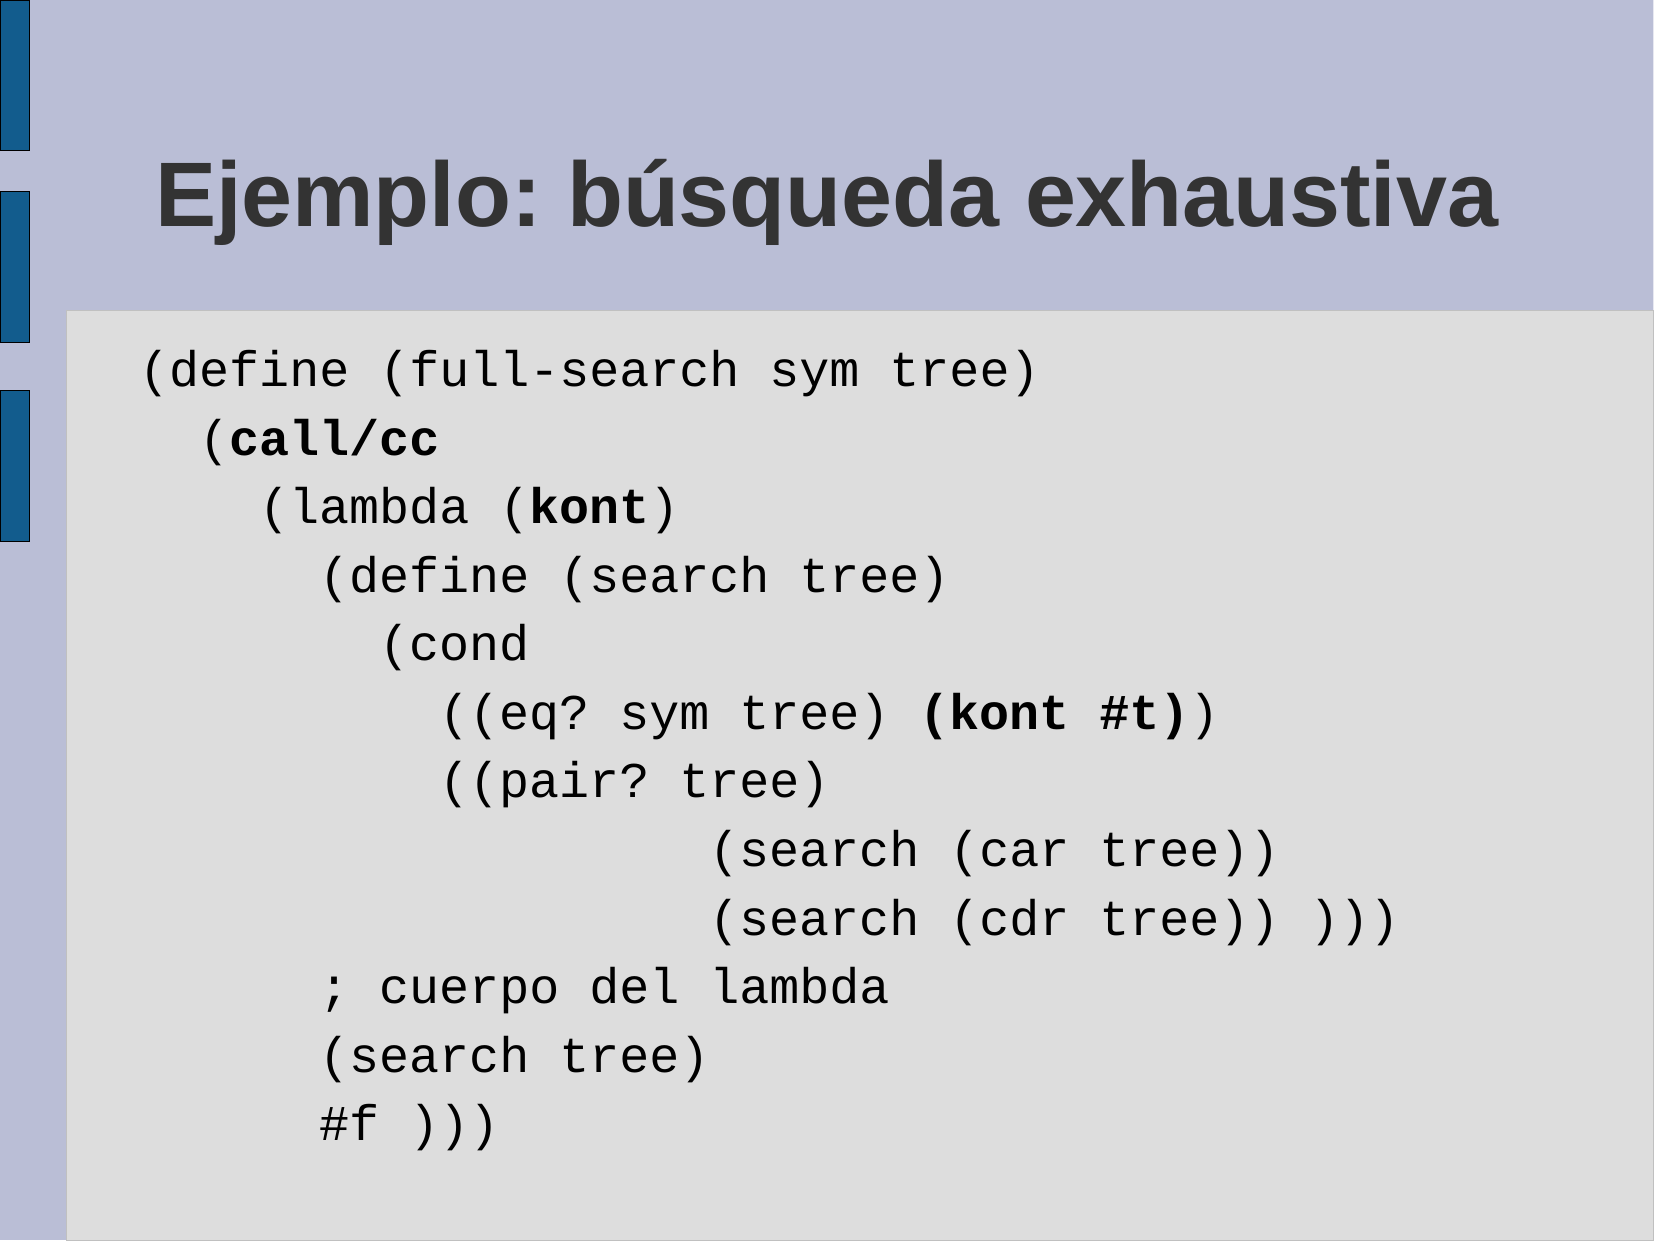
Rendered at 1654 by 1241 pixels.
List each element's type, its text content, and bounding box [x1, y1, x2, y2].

list (define (full-search sym tree) (call/cc (lambda (kont) (define (search tree) (cond ((eq? sym tree) (kont #t)) ((pair? tree) (search (car tree)) (search (cdr tree)) ))) ; cuerpo del lambda (search tree) #f ))) [121, 344, 1534, 1129]
title Ejemplo: búsqueda exhaustiva [121, 98, 1534, 291]
